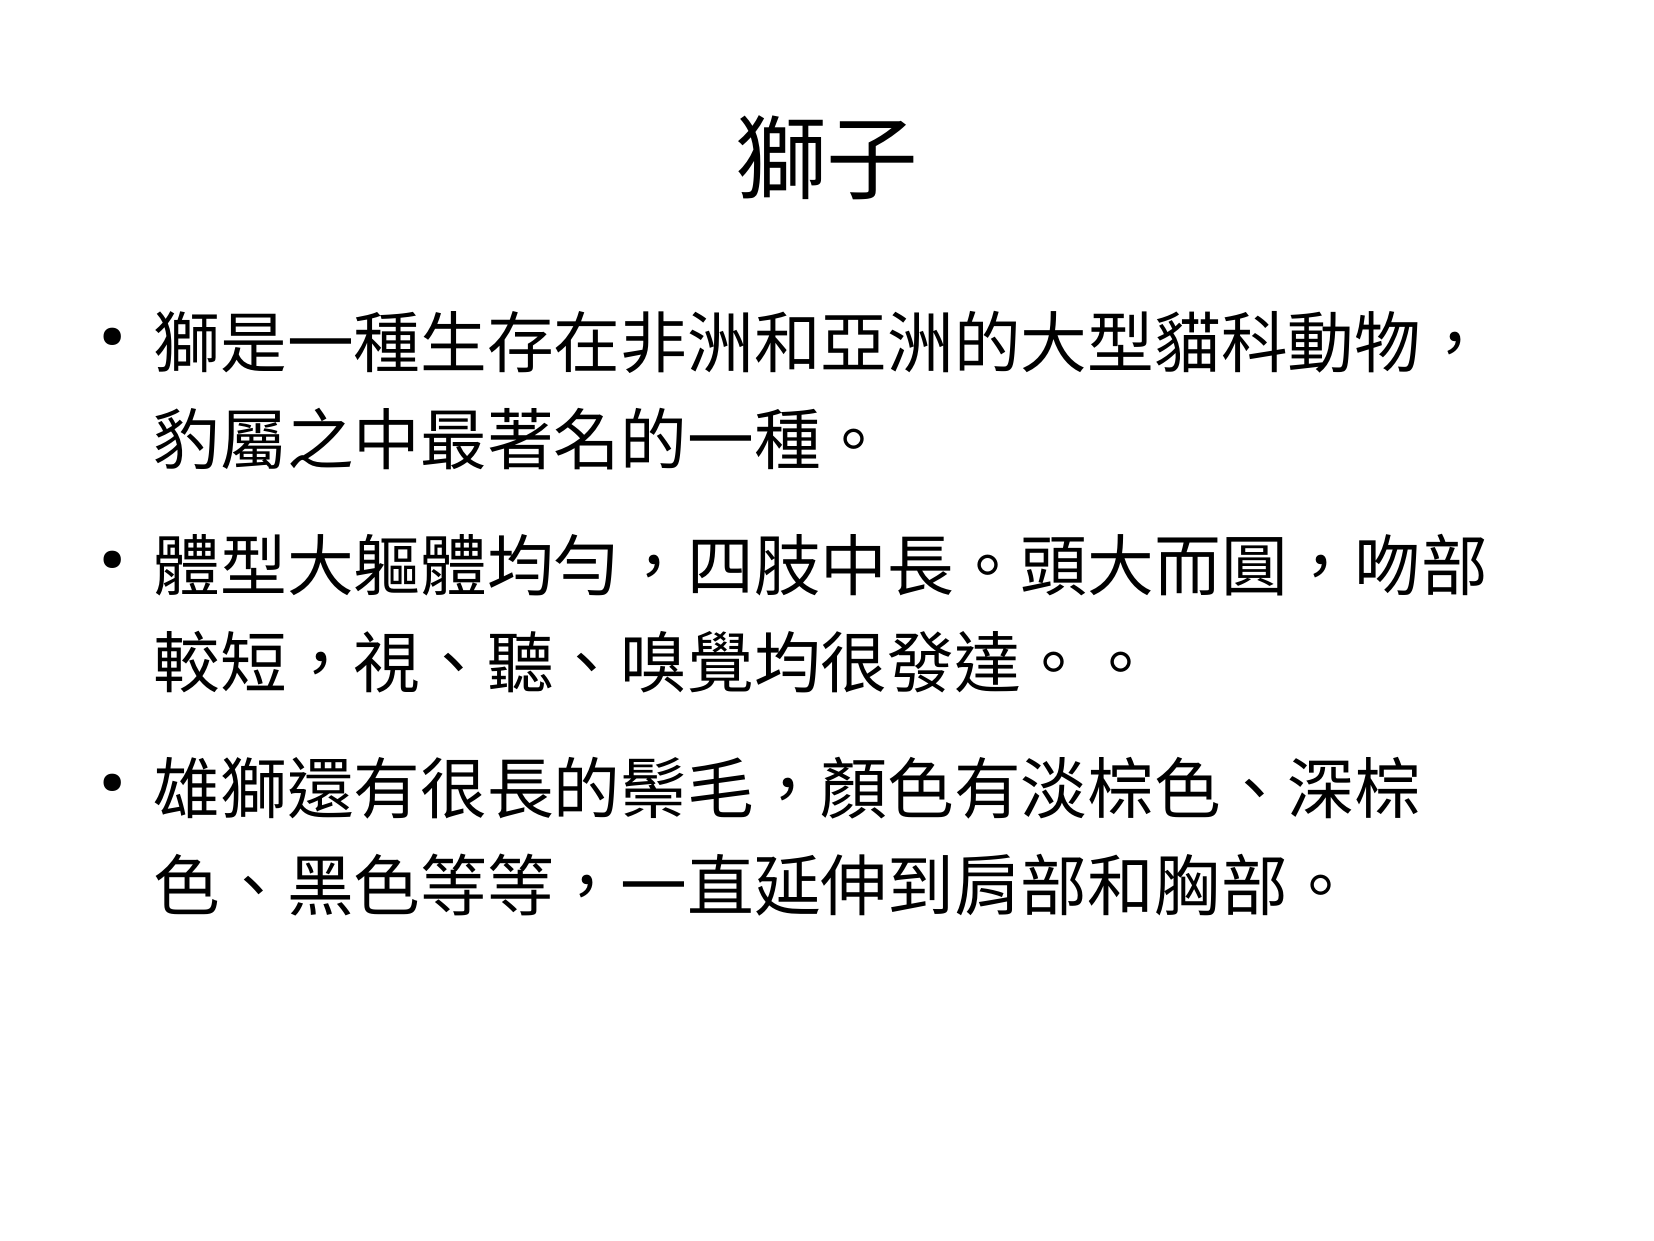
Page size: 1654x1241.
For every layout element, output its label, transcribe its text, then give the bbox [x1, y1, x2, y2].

title 獅子 [82, 49, 1571, 257]
list 獅是一種生存在非洲和亞洲的大型貓科動物，豹屬之中最著名的一種。 體型大軀體均勻，四肢中長。頭大而圓，吻部較短，視、聽、嗅覺均很發達。。 雄獅還有很長的鬃毛，顏色有淡棕色、深棕色、黑色等等，一直延伸到肩部和胸部。 [82, 290, 1538, 1010]
